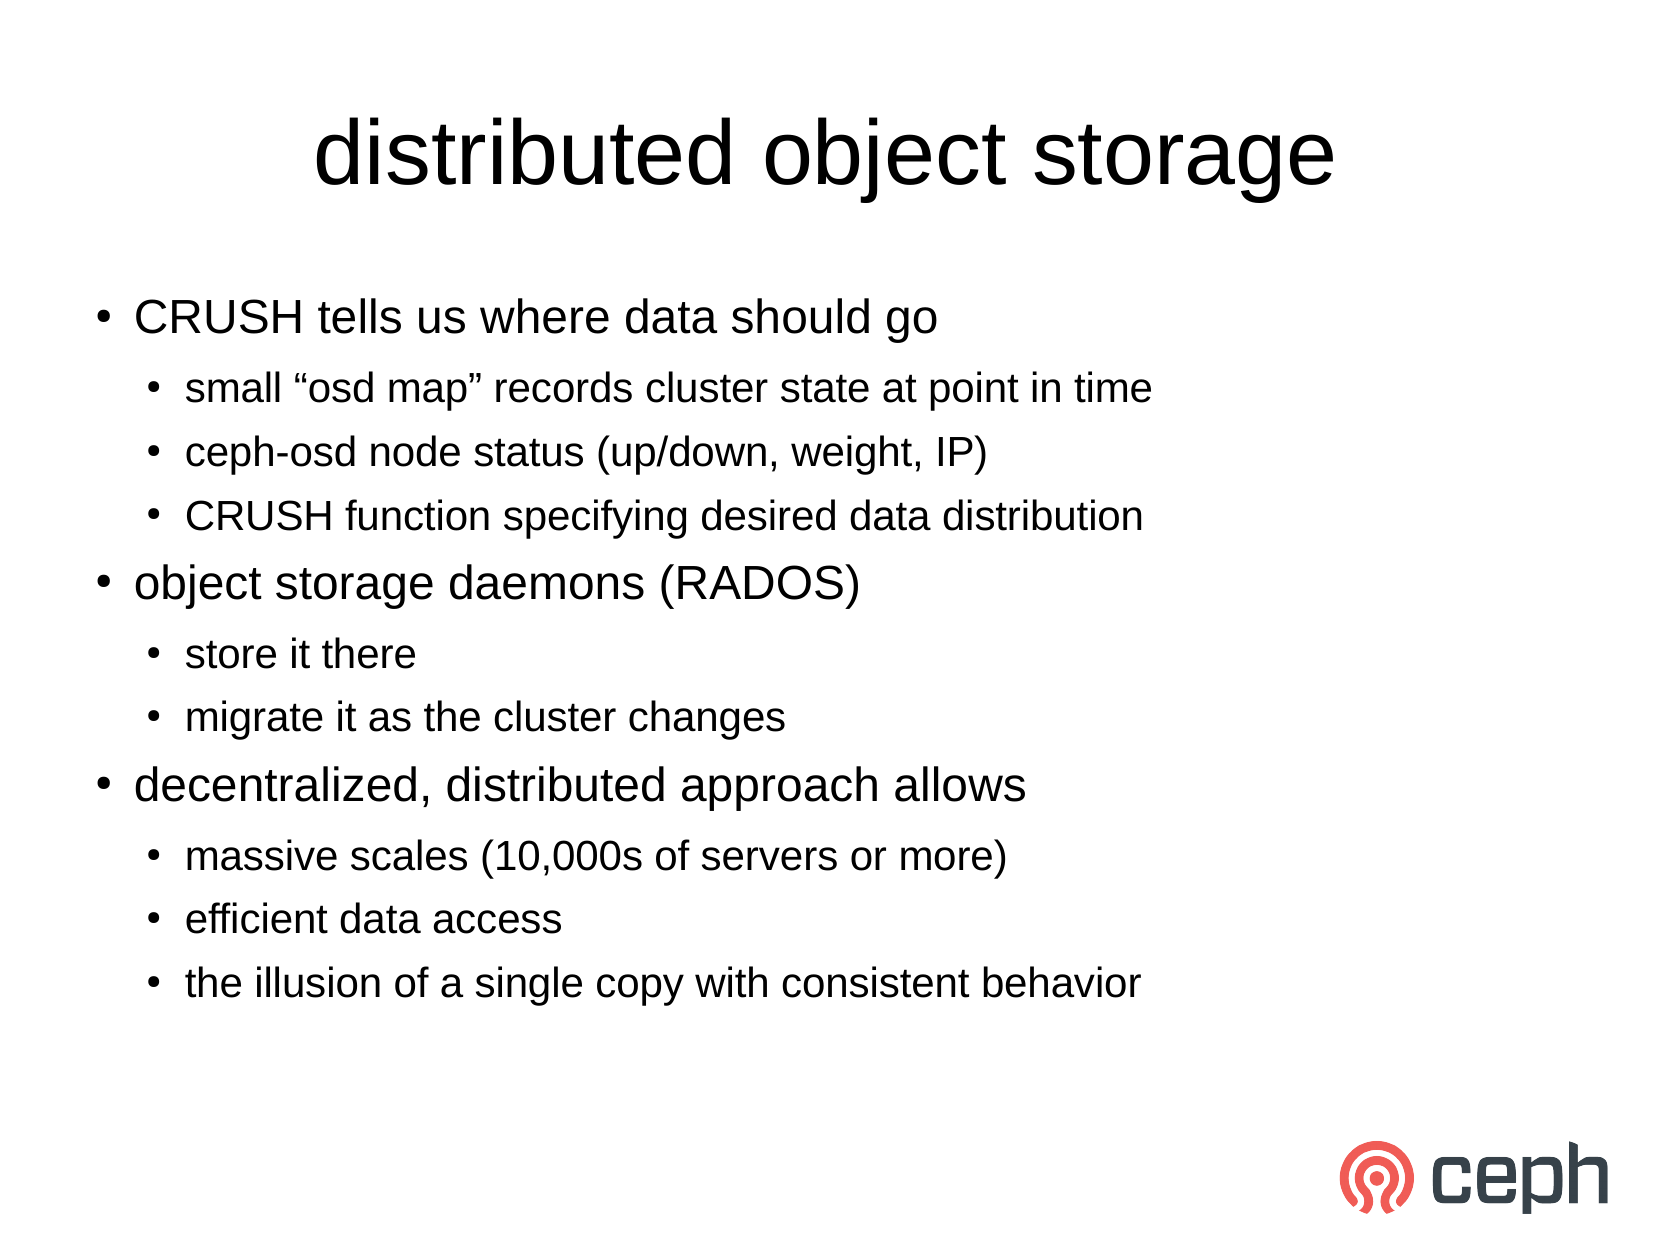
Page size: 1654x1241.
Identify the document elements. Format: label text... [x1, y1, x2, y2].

title distributed object storage [82, 49, 1571, 257]
picture [1293, 1095, 1654, 1241]
list CRUSH tells us where data should go small “osd map” records cluster state at point in time ceph-osd node status (up/down, weight, IP) CRUSH function specifying desired data distribution object storage daemons (RADOS) store it there migrate it as the cluster changes decentralized, distributed approach allows massive scales (10,000s of servers or more) efficient data access the illusion of a single copy with consistent behavior [82, 290, 1571, 1010]
